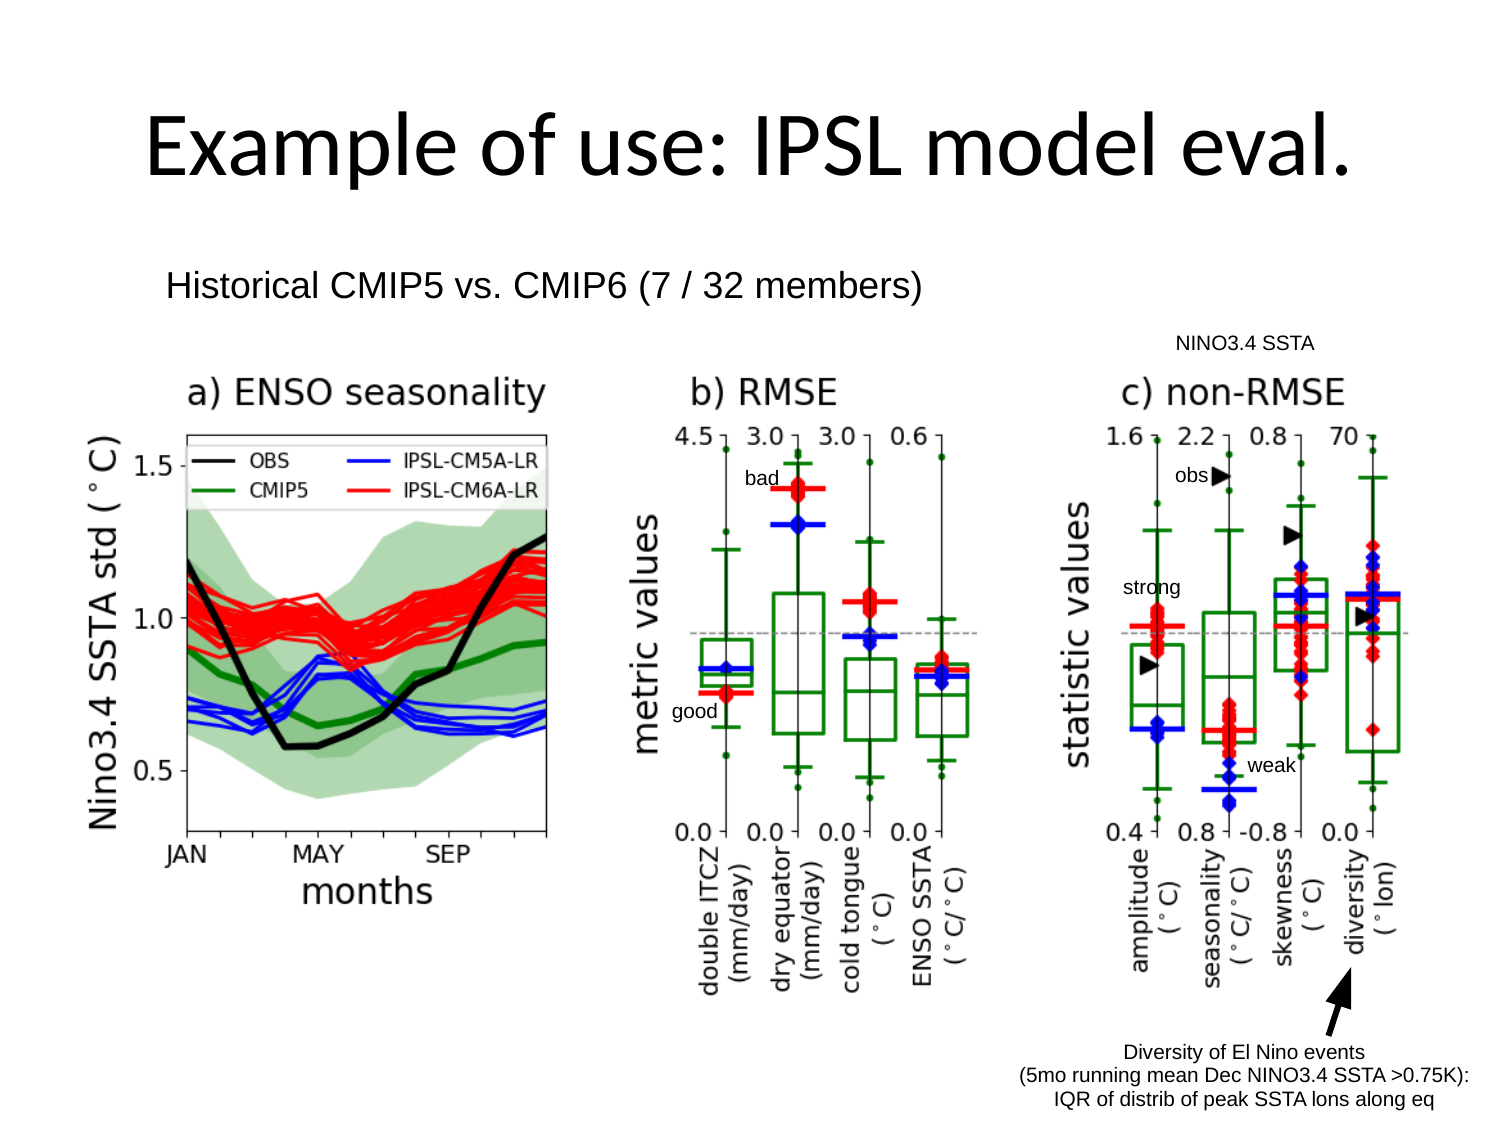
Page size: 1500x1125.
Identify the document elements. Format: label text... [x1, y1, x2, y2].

picture [75, 364, 1425, 1007]
text_box bad [730, 459, 795, 498]
text_box weak [1232, 746, 1312, 785]
text_box strong [1108, 568, 1196, 607]
text_box NINO3.4 SSTA [1160, 324, 1330, 363]
text_box Historical CMIP5 vs. CMIP6 (7 / 32 members) [150, 253, 939, 314]
title Example of use: IPSL model eval. [75, 45, 1425, 233]
text_box obs [1160, 456, 1224, 495]
text_box good [656, 692, 733, 731]
text_box Diversity of El Nino events (5mo running mean Dec NINO3.4 SSTA >0.75K): IQR of distrib of peak SSTA lons along eq [1004, 1033, 1485, 1118]
